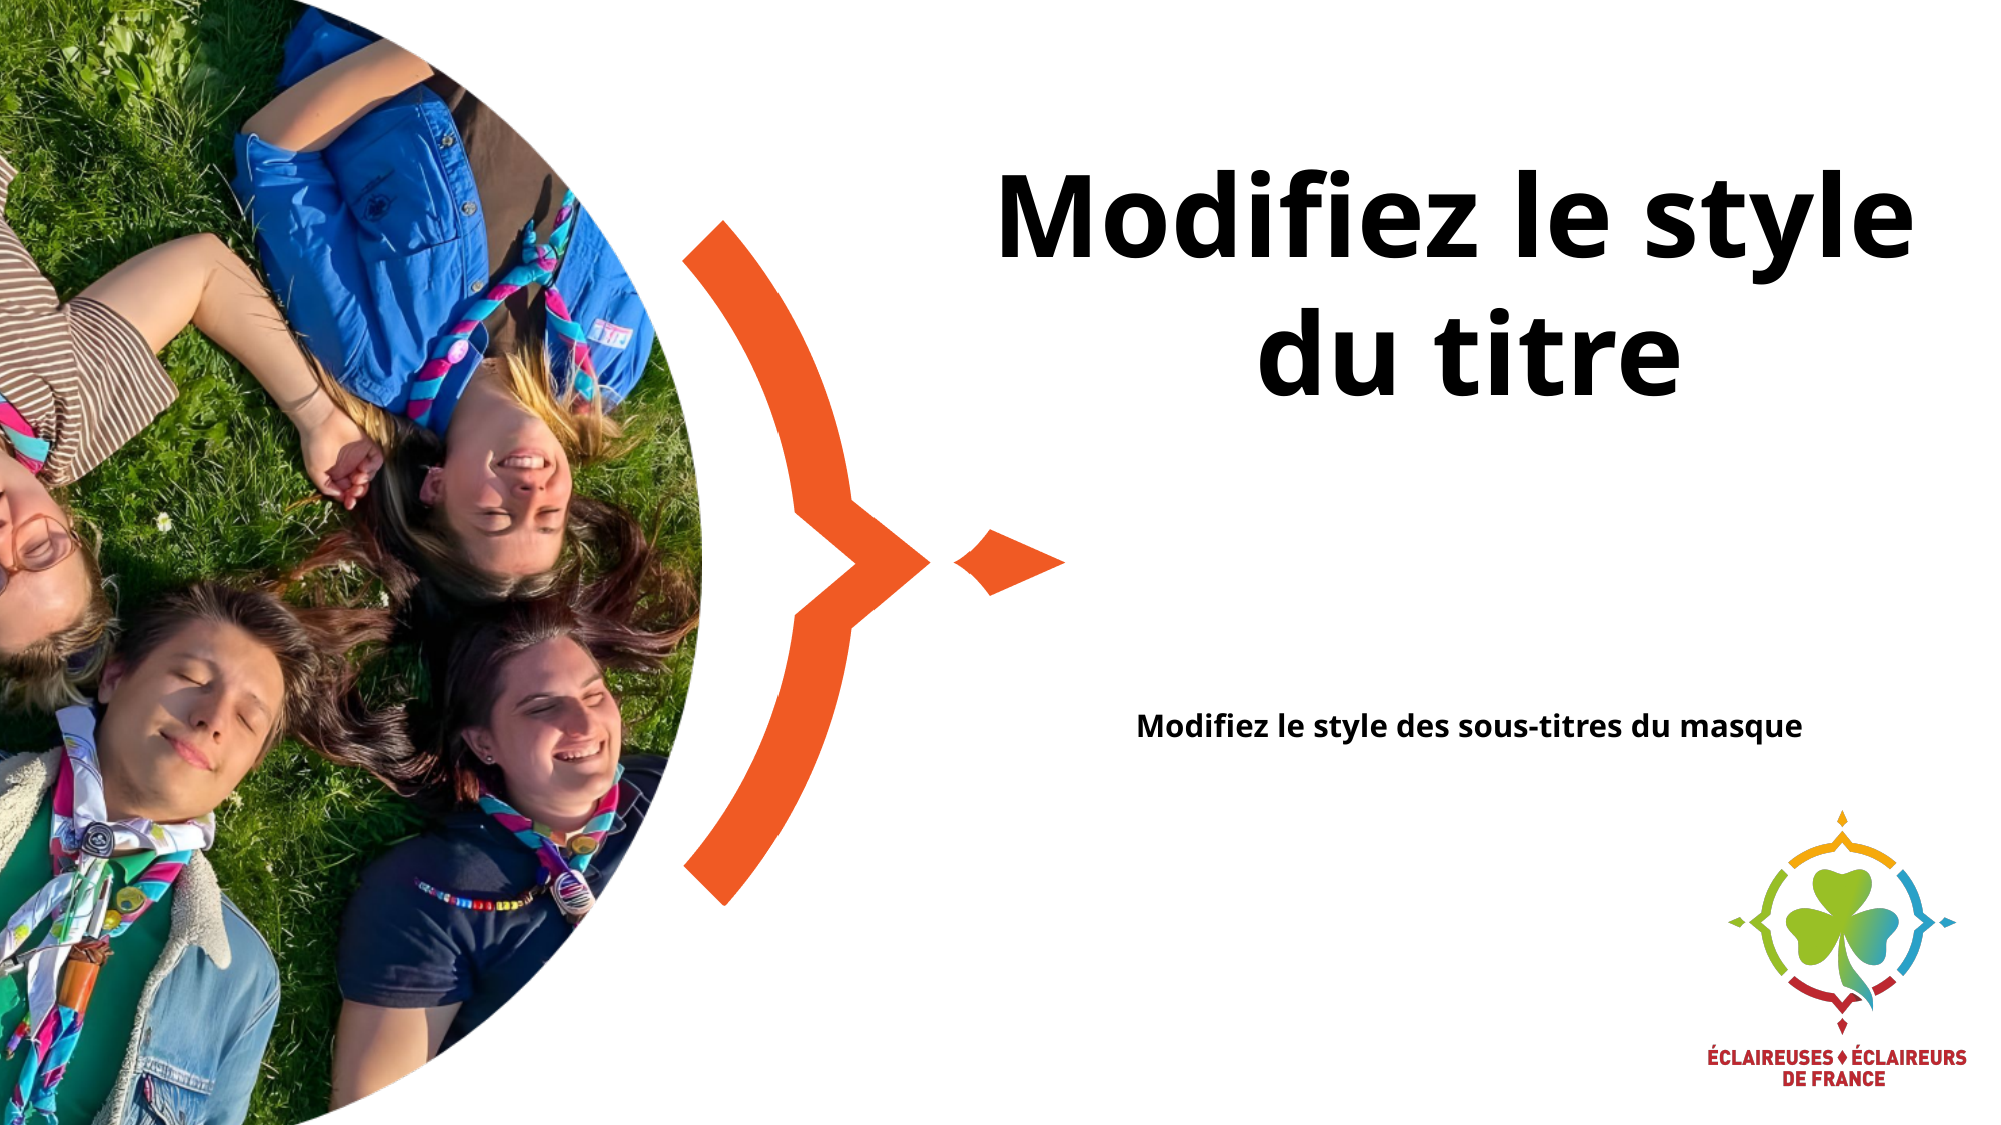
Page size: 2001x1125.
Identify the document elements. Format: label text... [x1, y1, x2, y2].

picture [1707, 808, 1968, 1092]
picture [0, 0, 1067, 1125]
text_box Modifiez le style des sous-titres du masque [1067, 699, 1970, 753]
text_box Modifiez le style du titre [969, 135, 1970, 475]
